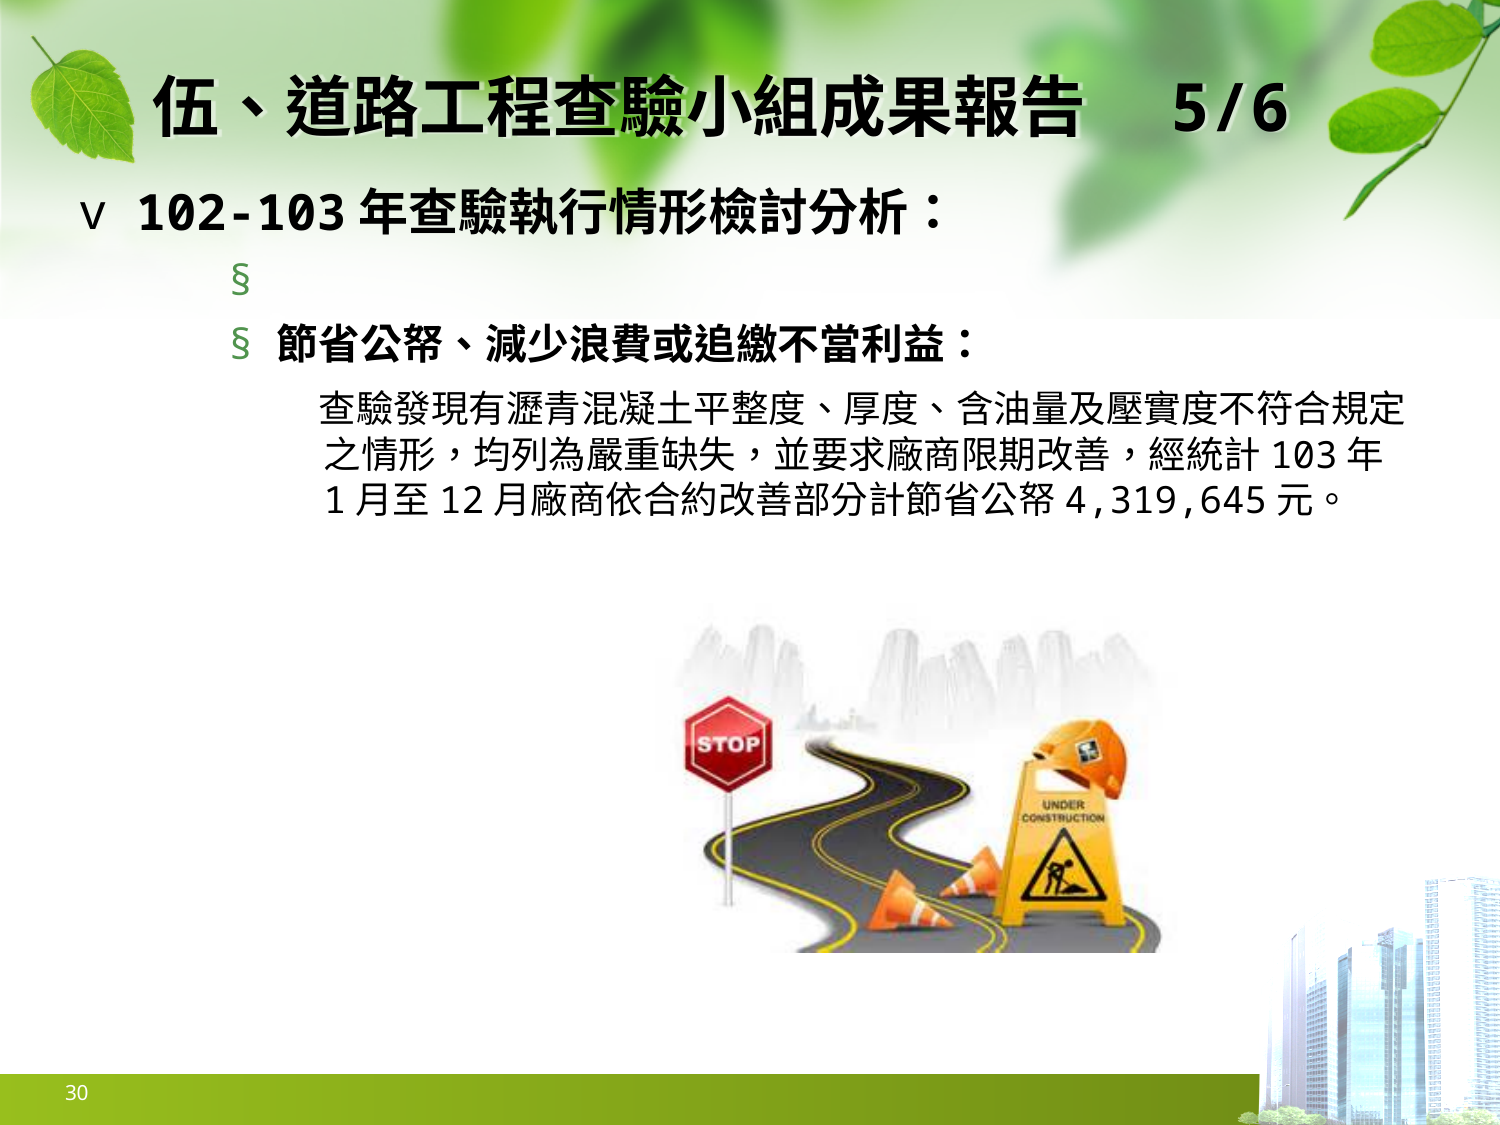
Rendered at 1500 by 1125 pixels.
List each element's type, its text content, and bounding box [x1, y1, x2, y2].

picture [655, 604, 1199, 953]
title 伍、道路工程查驗小組成果報告 5/6 [137, 57, 1325, 150]
text_box 30 [50, 1072, 138, 1113]
chart [336, 432, 1199, 953]
list 102-103年查驗執行情形檢討分析： 節省公帑、減少浪費或追繳不當利益： 查驗發現有瀝青混凝土平整度、厚度、含油量及壓實度不符合規定之情形，均列為嚴重缺失，並要求廠商限期改善，經統計103年1月至12月廠商依合約改善部分計節省公帑4,319,645元。 [64, 172, 1424, 965]
